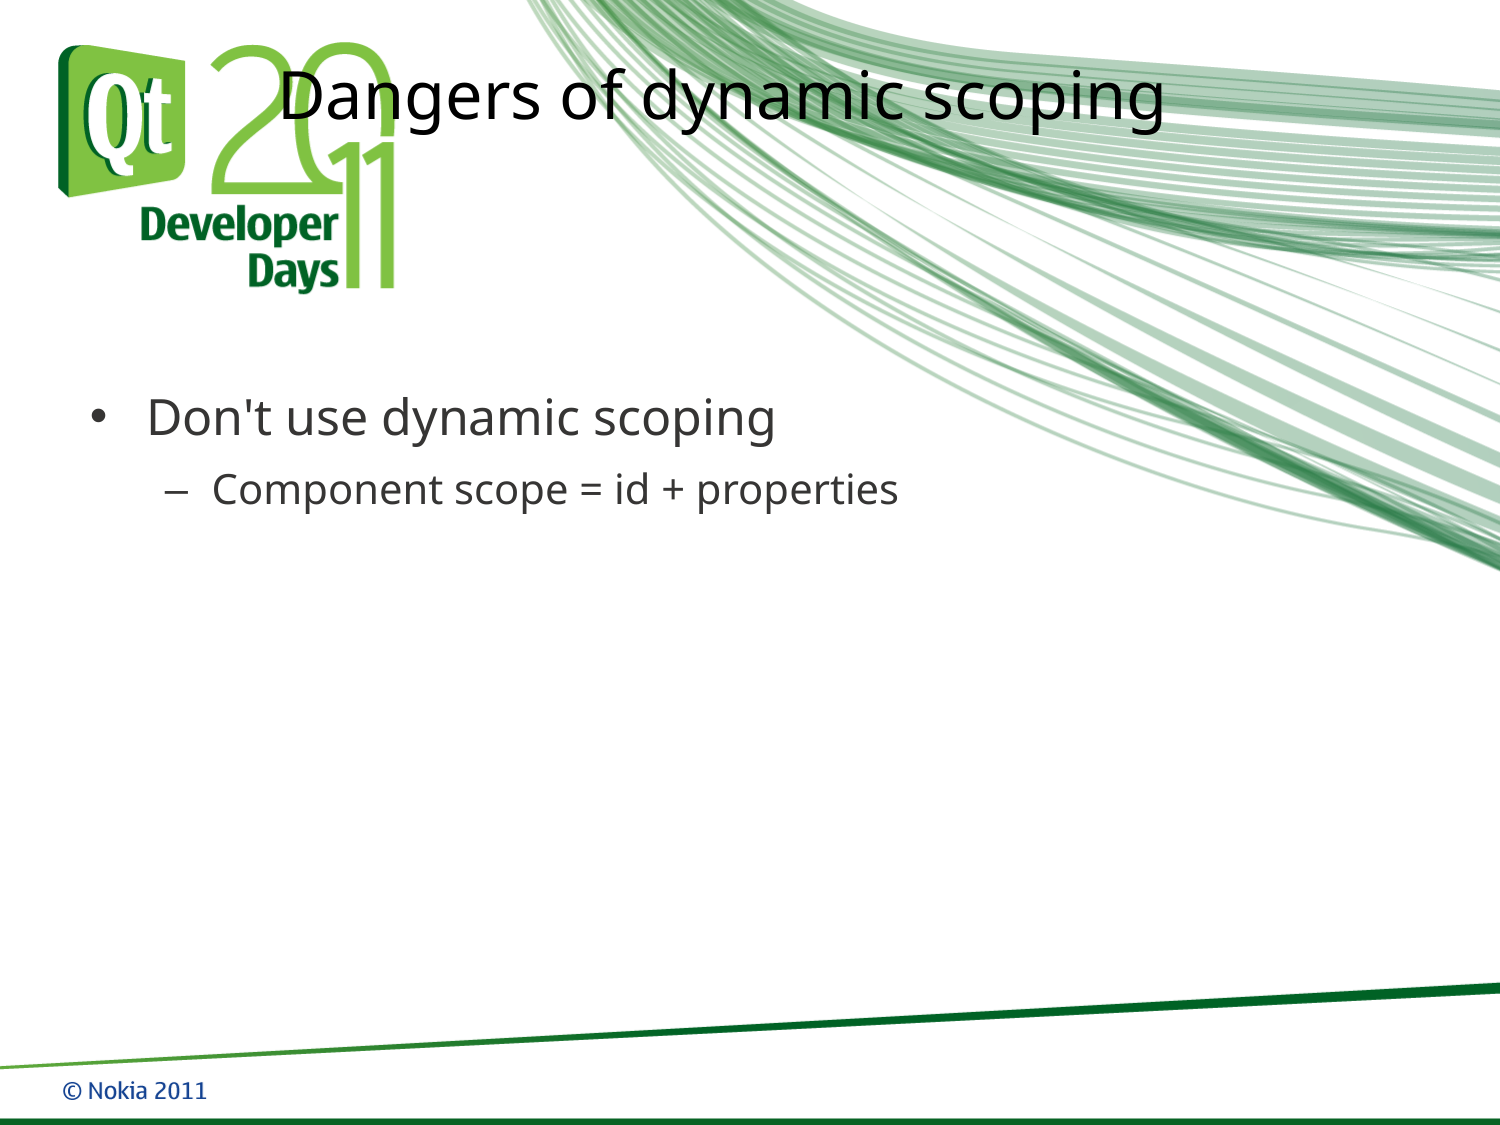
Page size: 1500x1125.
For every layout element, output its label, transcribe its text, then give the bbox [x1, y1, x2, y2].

picture [0, 0, 1500, 1125]
title Dangers of dynamic scoping [262, 0, 1300, 188]
list Don't use dynamic scoping Component scope = id + properties [75, 212, 1426, 955]
